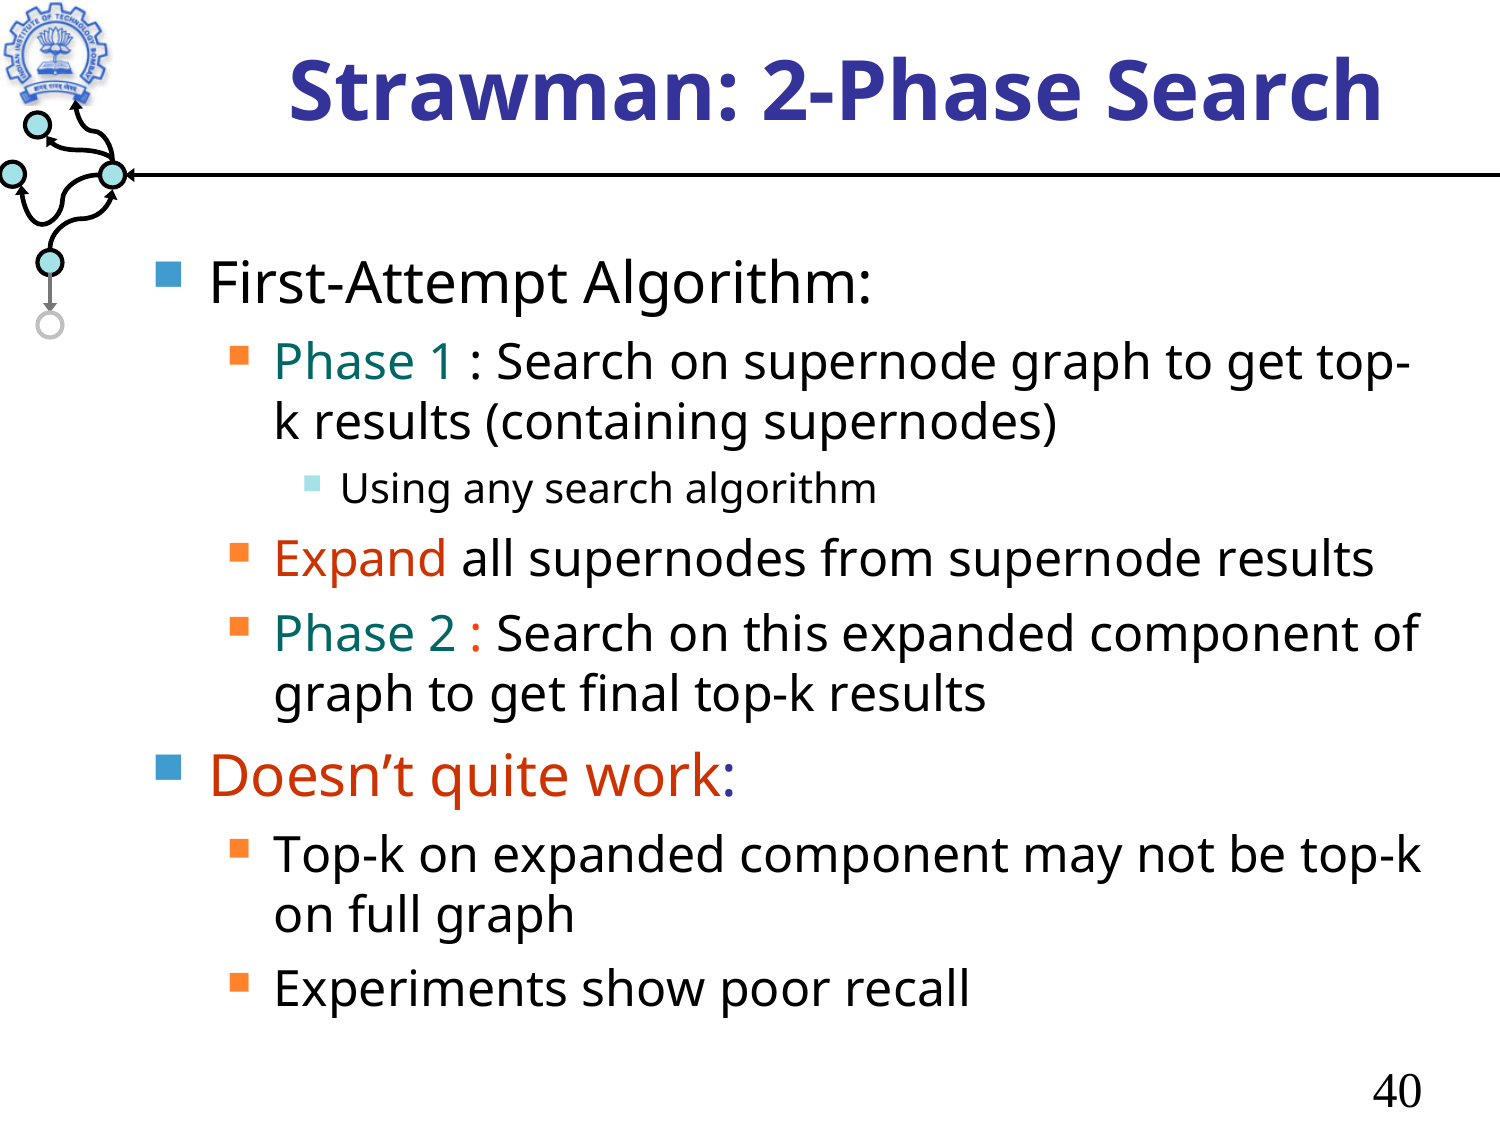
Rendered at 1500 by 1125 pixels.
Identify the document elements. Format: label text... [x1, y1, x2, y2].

list First-Attempt Algorithm: Phase 1 : Search on supernode graph to get top-k results (containing supernodes) Using any search algorithm Expand all supernodes from supernode results Phase 2 : Search on this expanded component of graph to get final top-k results Doesn’t quite work: Top-k on expanded component may not be top-k on full graph Experiments show poor recall [137, 237, 1450, 1063]
picture [0, 0, 113, 106]
title Strawman: 2-Phase Search [200, 12, 1476, 163]
